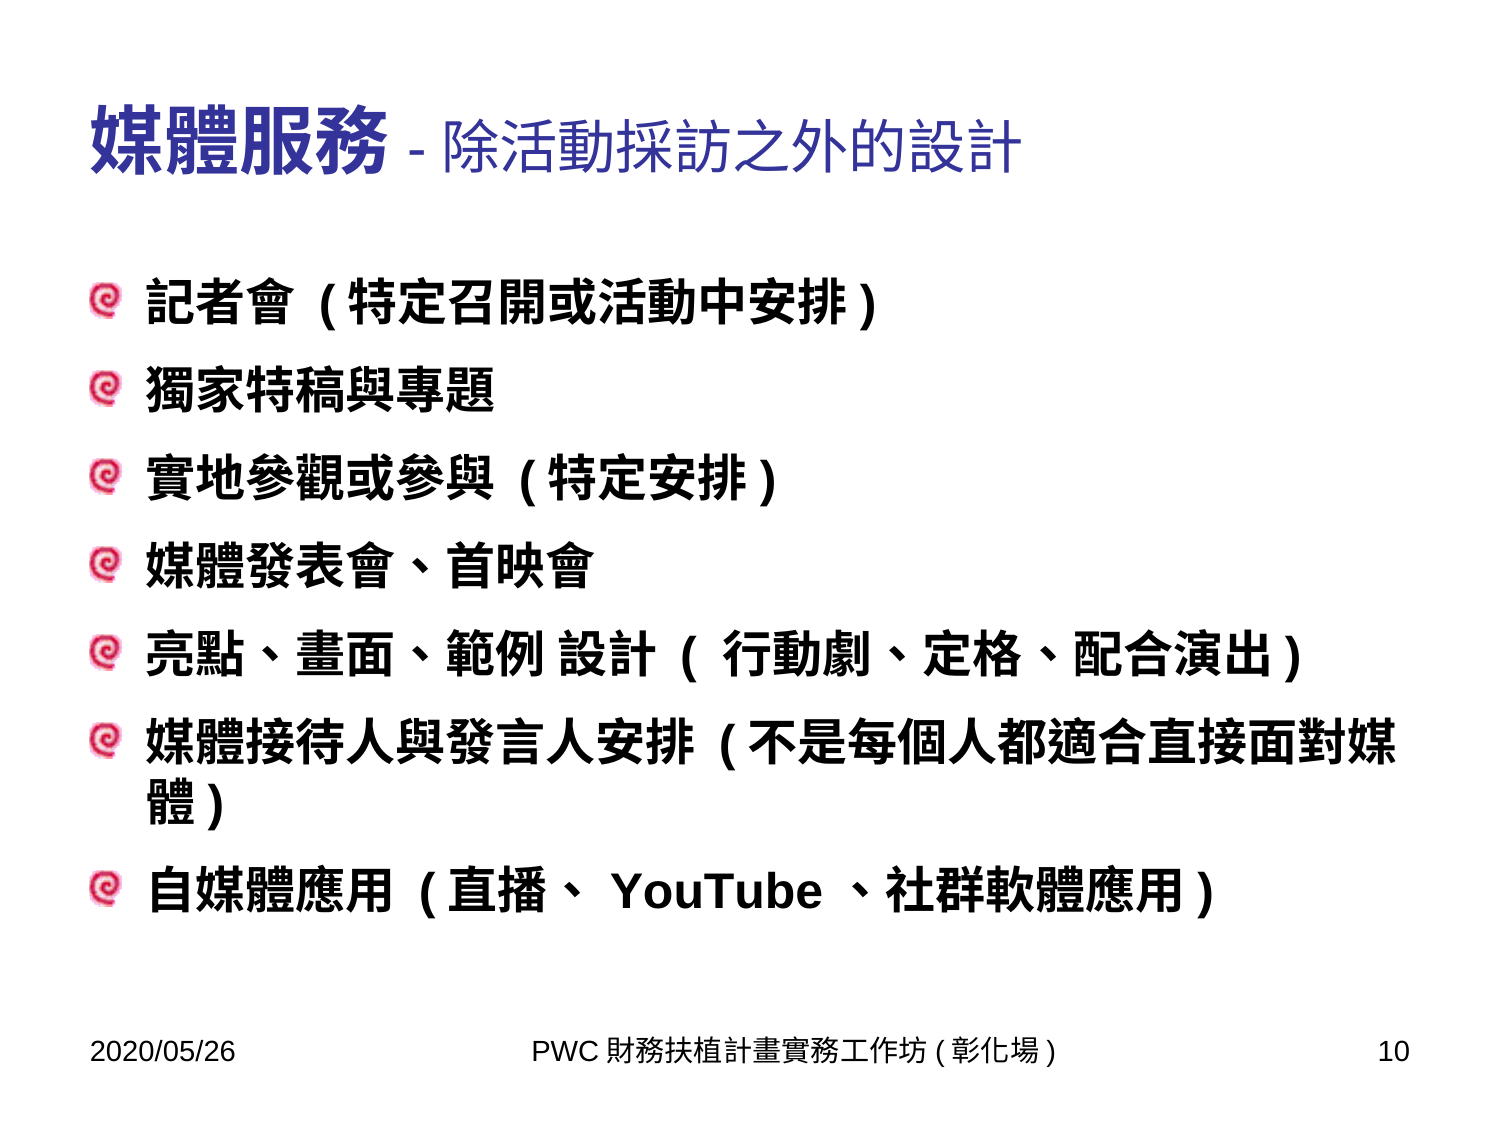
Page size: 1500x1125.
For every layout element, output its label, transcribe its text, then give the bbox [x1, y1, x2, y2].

text_box 媒體服務-除活動採訪之外的設計 [75, 45, 1426, 233]
text_box <編號> [1075, 1024, 1426, 1103]
picture [89, 282, 124, 319]
picture [89, 634, 124, 671]
picture [89, 870, 124, 907]
picture [89, 546, 124, 583]
text_box 2020/05/26 [74, 1024, 426, 1103]
picture [89, 722, 124, 759]
text_box 記者會 (特定召開或活動中安排) 獨家特稿與專題 實地參觀或參與 (特定安排) 媒體發表會、首映會 亮點、畫面、範例 設計 ( 行動劇、定格、配合演出) 媒體接待人與發言人安排 (不是每個人都適合直接面對媒體) 自媒體應用 (直播、YouTube、社群軟體應用) [75, 262, 1426, 1005]
picture [89, 370, 124, 407]
text_box PWC財務扶植計畫實務工作坊(彰化場) [512, 1024, 1075, 1103]
picture [89, 458, 124, 495]
